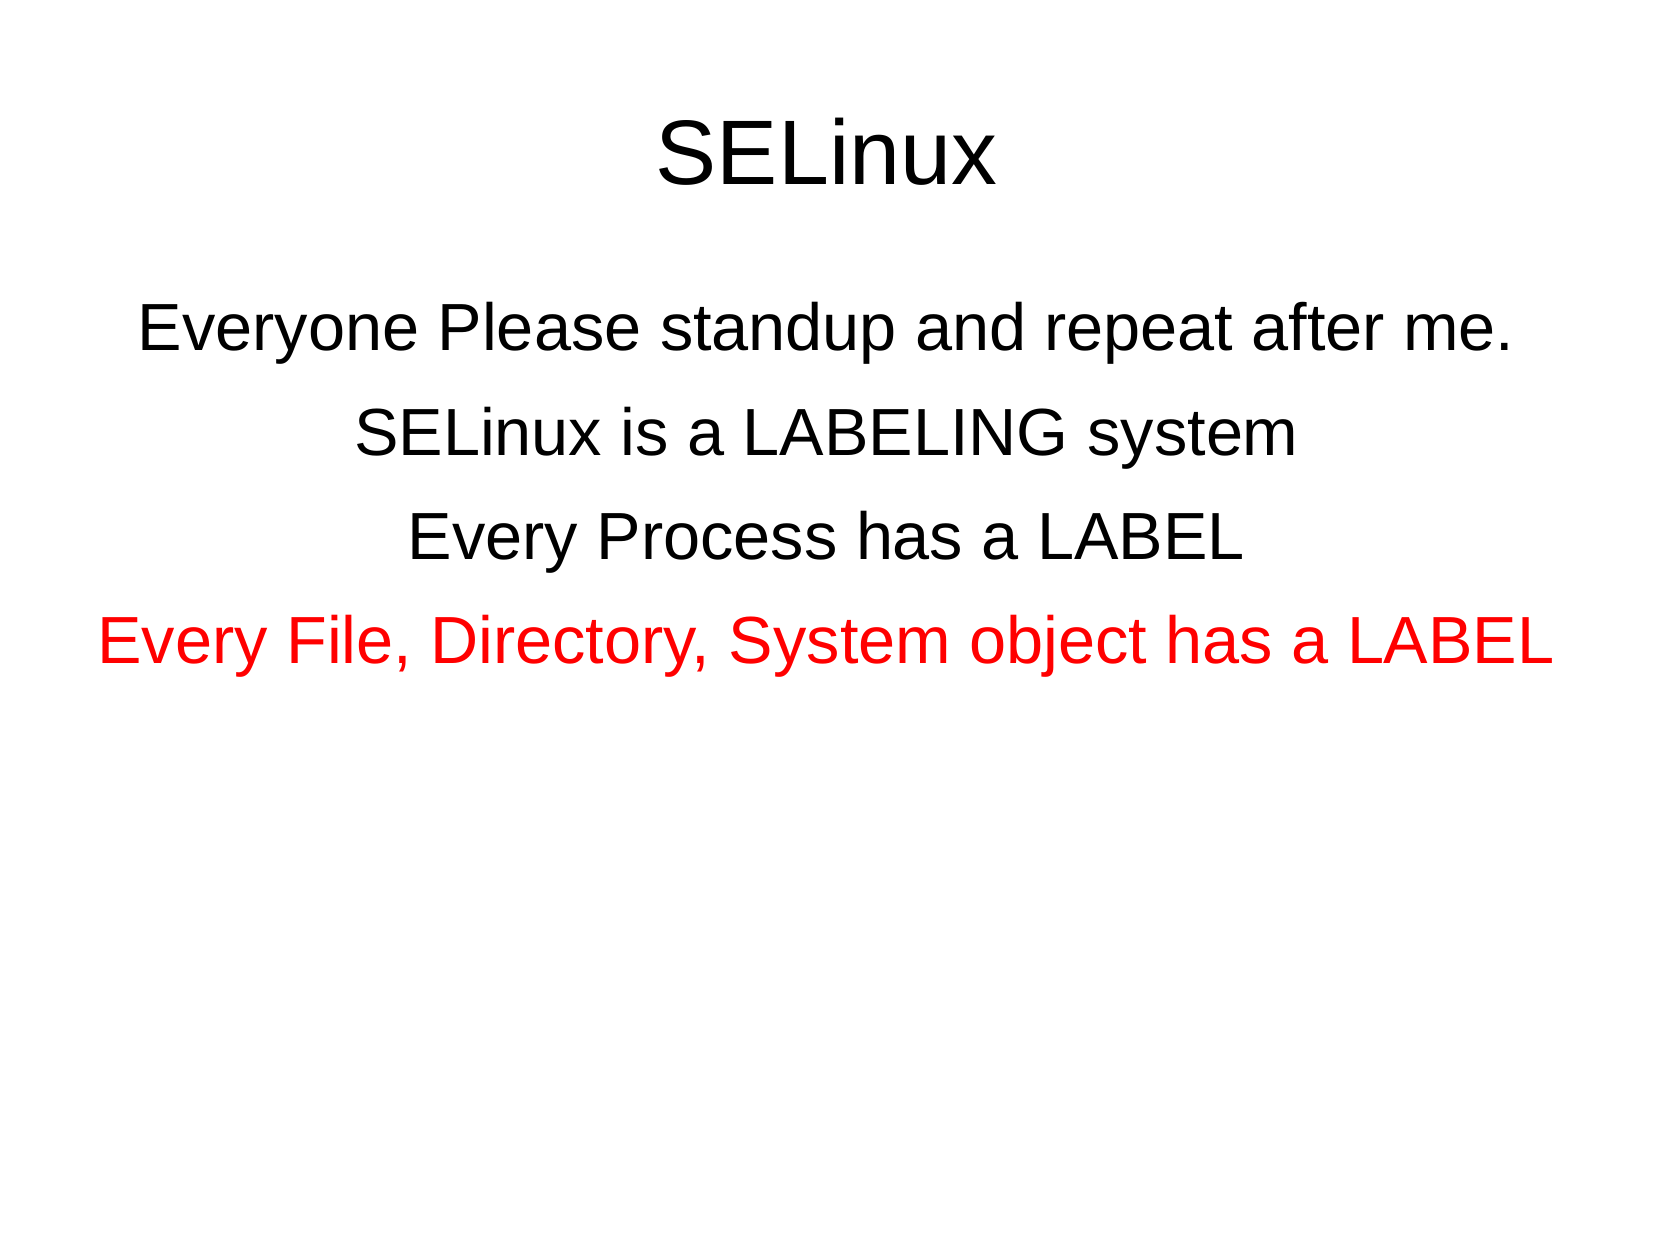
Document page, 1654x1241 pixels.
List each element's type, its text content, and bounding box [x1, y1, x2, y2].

list Everyone Please standup and repeat after me. SELinux is a LABELING system Every Process has a LABEL Every File, Directory, System object has a LABEL [82, 290, 1571, 1010]
title SELinux [82, 49, 1571, 257]
